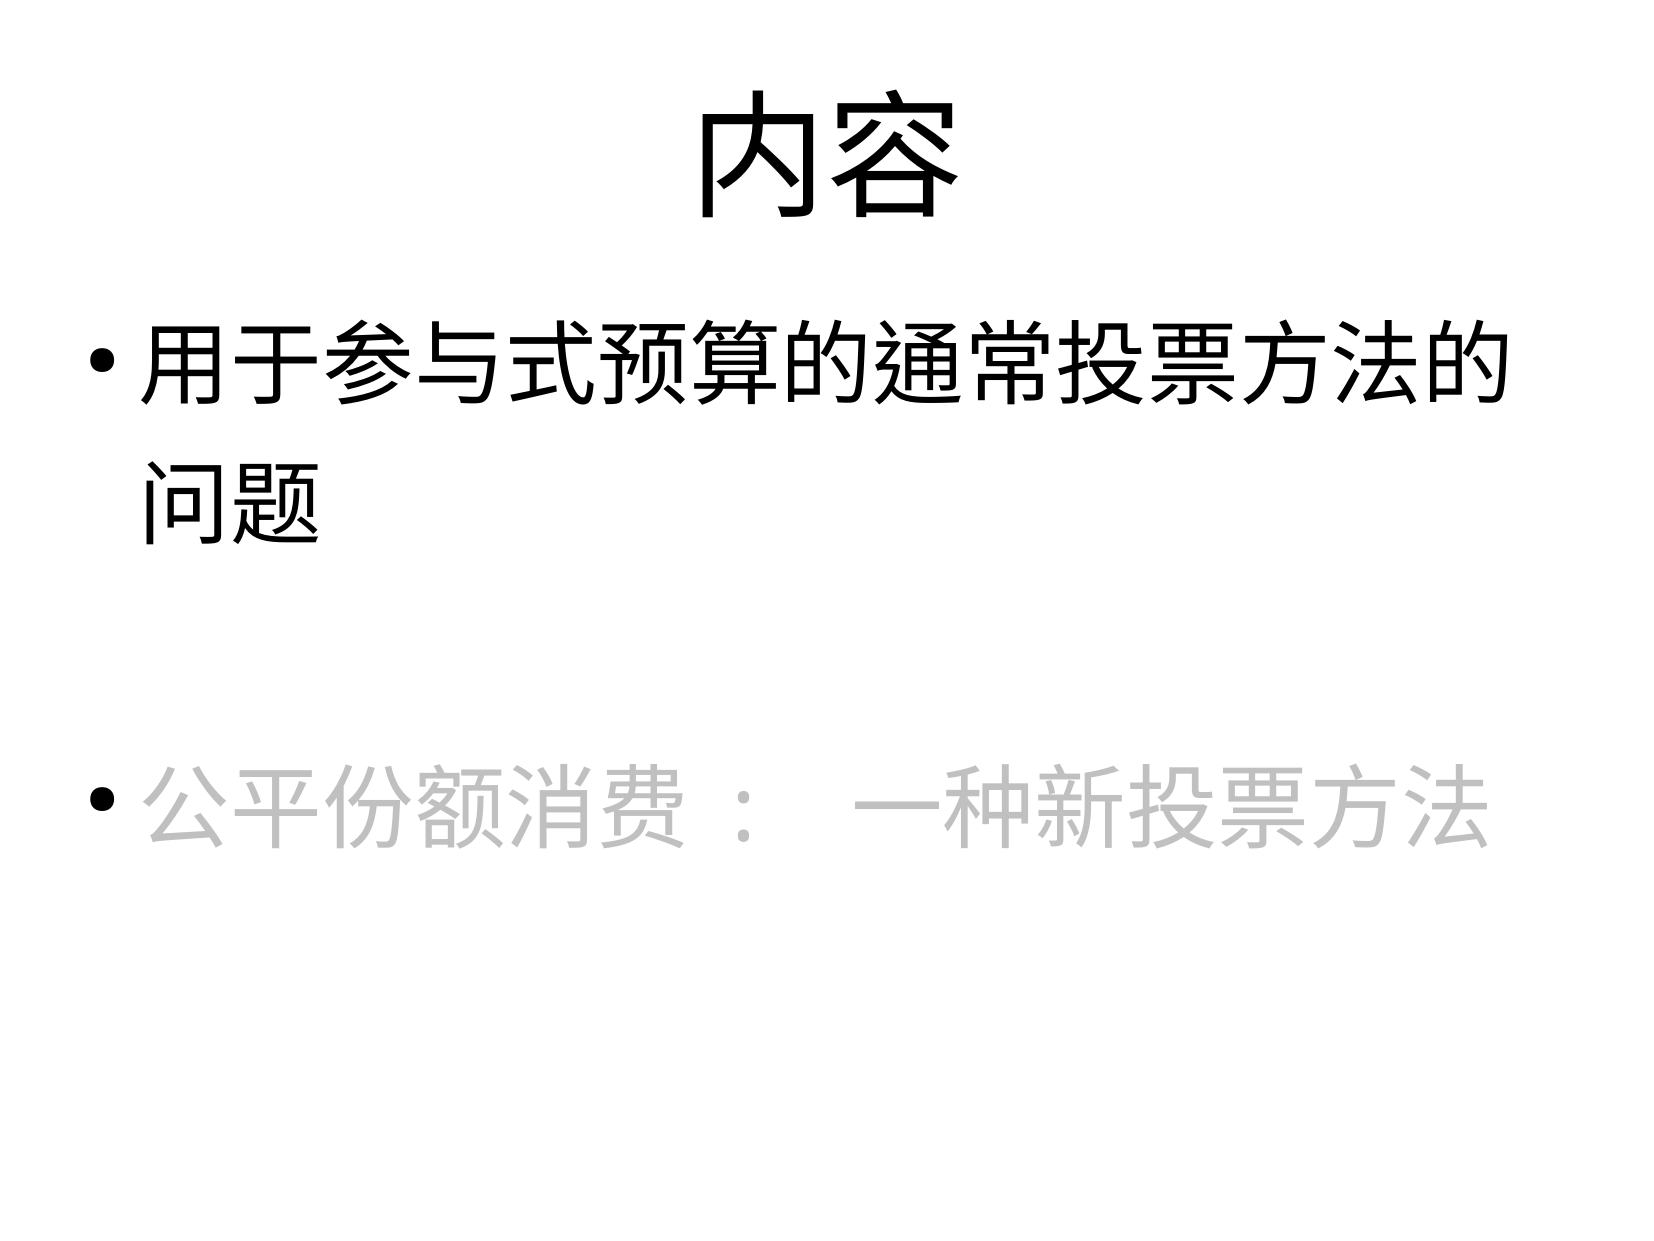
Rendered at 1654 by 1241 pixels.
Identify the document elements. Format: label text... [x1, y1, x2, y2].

title 内容 [82, 49, 1571, 257]
list 用于参与式预算的通常投票方法的问题 公平份额消费: 一种新投票方法 [68, 300, 1557, 1119]
